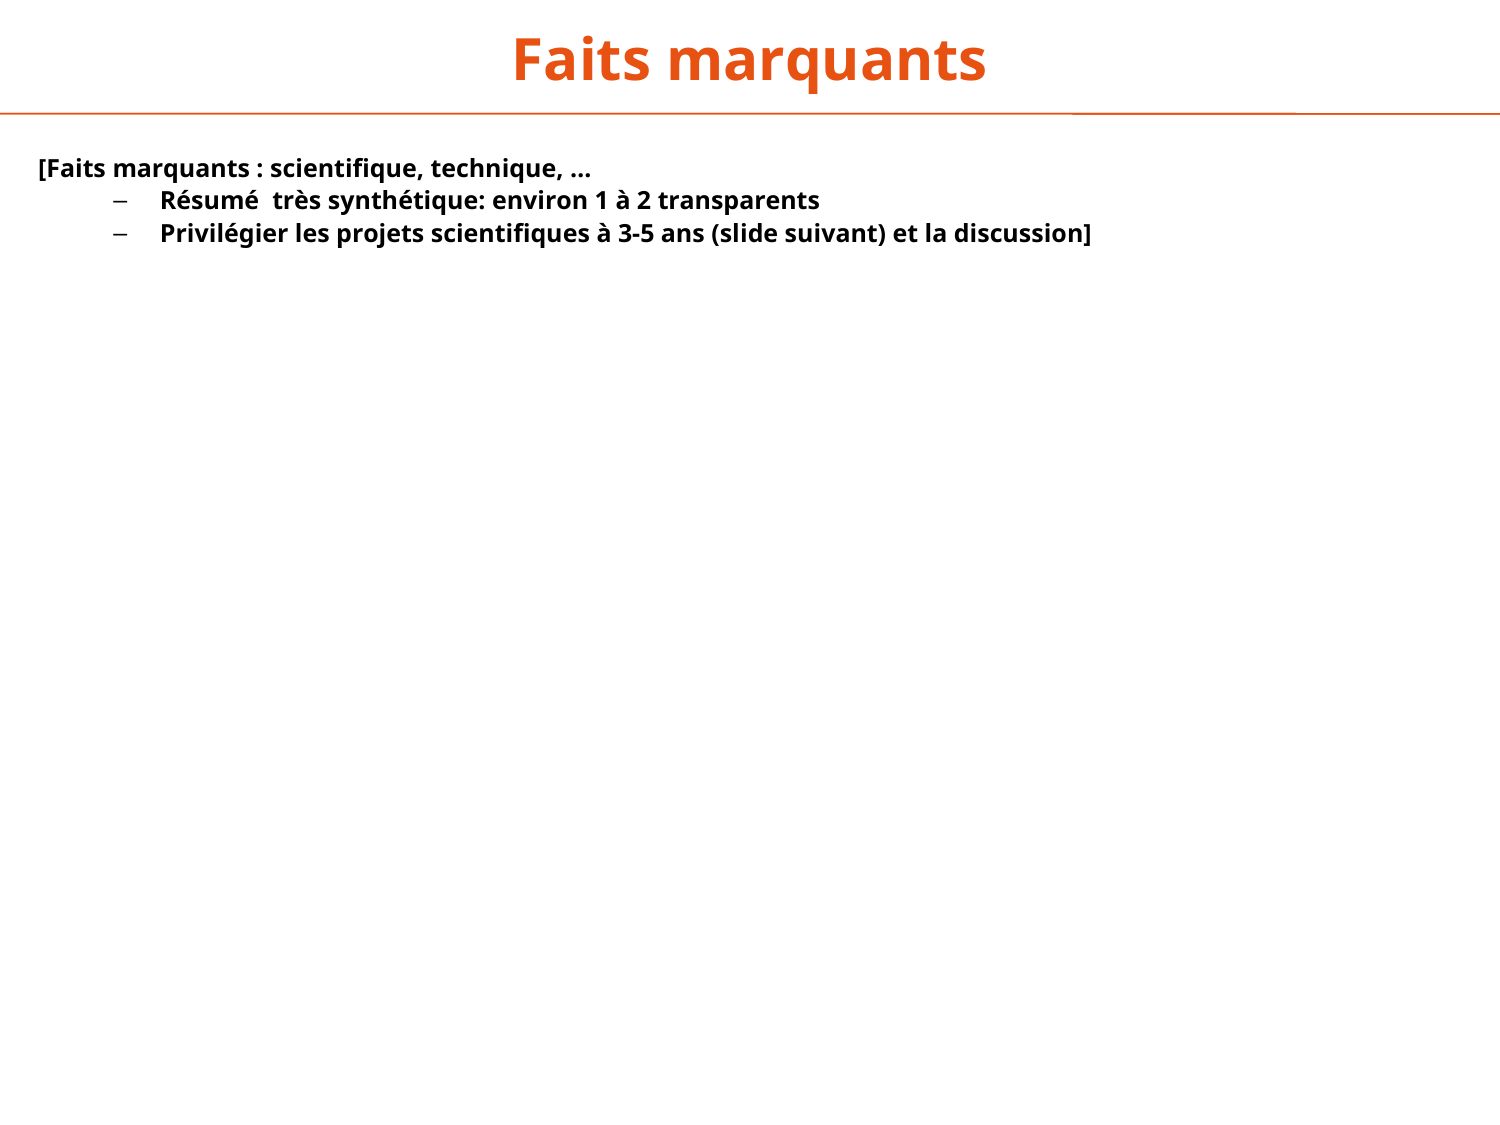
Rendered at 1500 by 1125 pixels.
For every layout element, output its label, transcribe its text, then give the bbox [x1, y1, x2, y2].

text_box Faits marquants [0, 0, 1500, 113]
